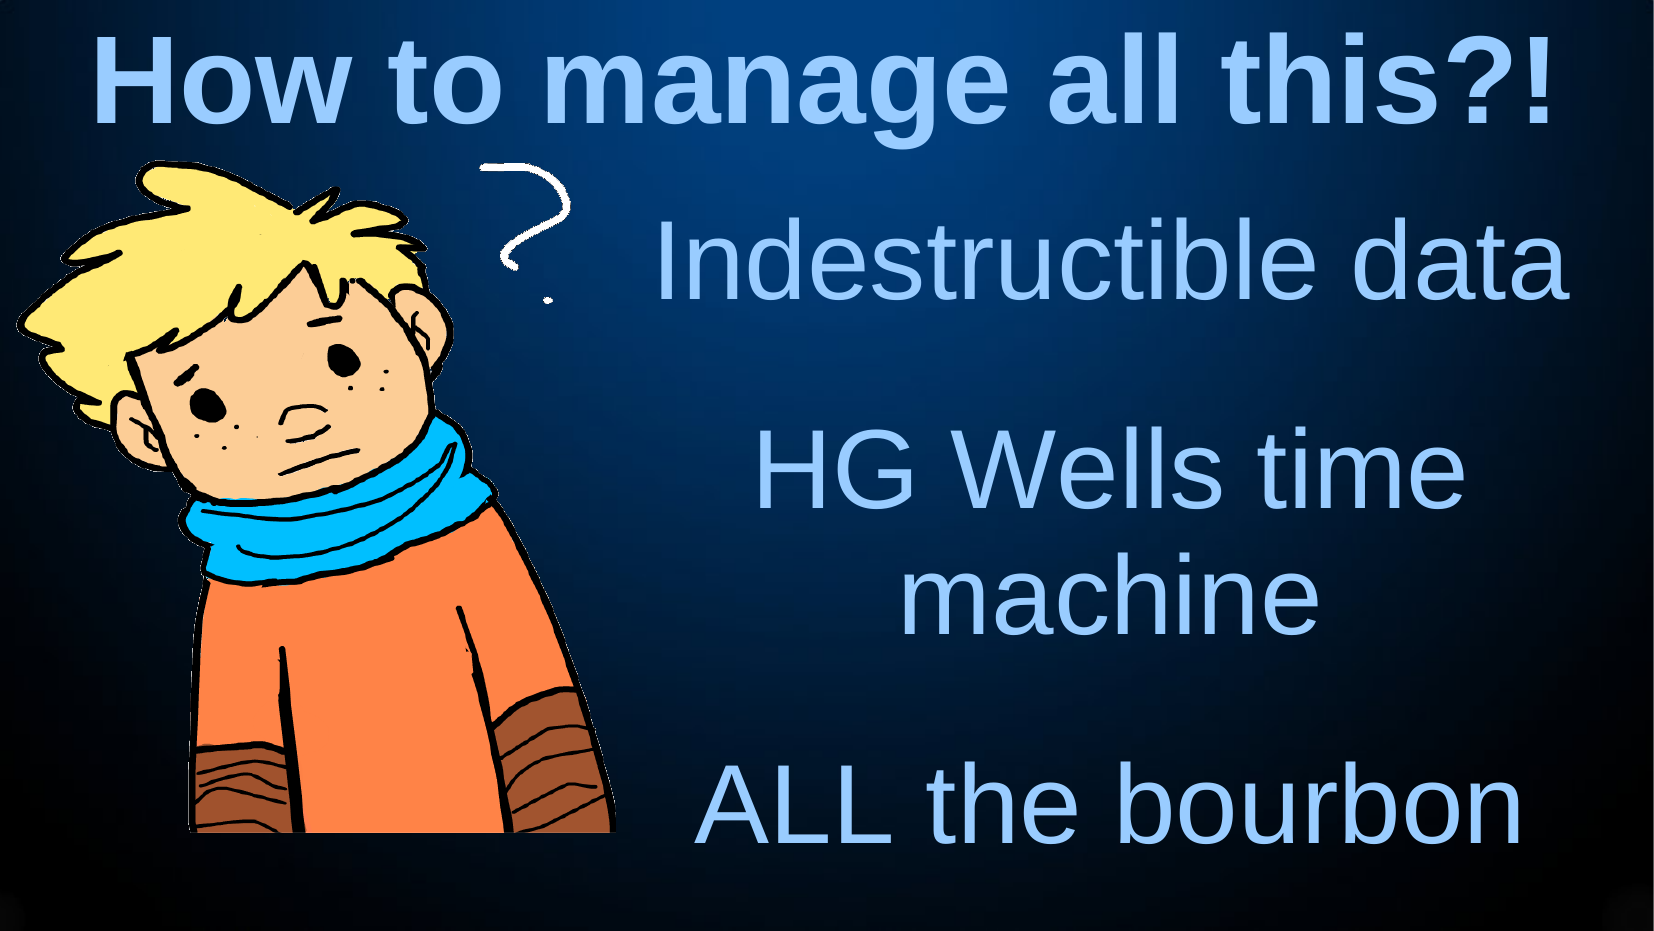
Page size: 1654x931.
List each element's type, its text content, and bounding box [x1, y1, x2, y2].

title Indestructible data HG Wells time machine ALL the bourbon [630, 166, 1591, 899]
picture [0, 0, 1654, 931]
title How to manage all this?! [0, 2, 1651, 158]
